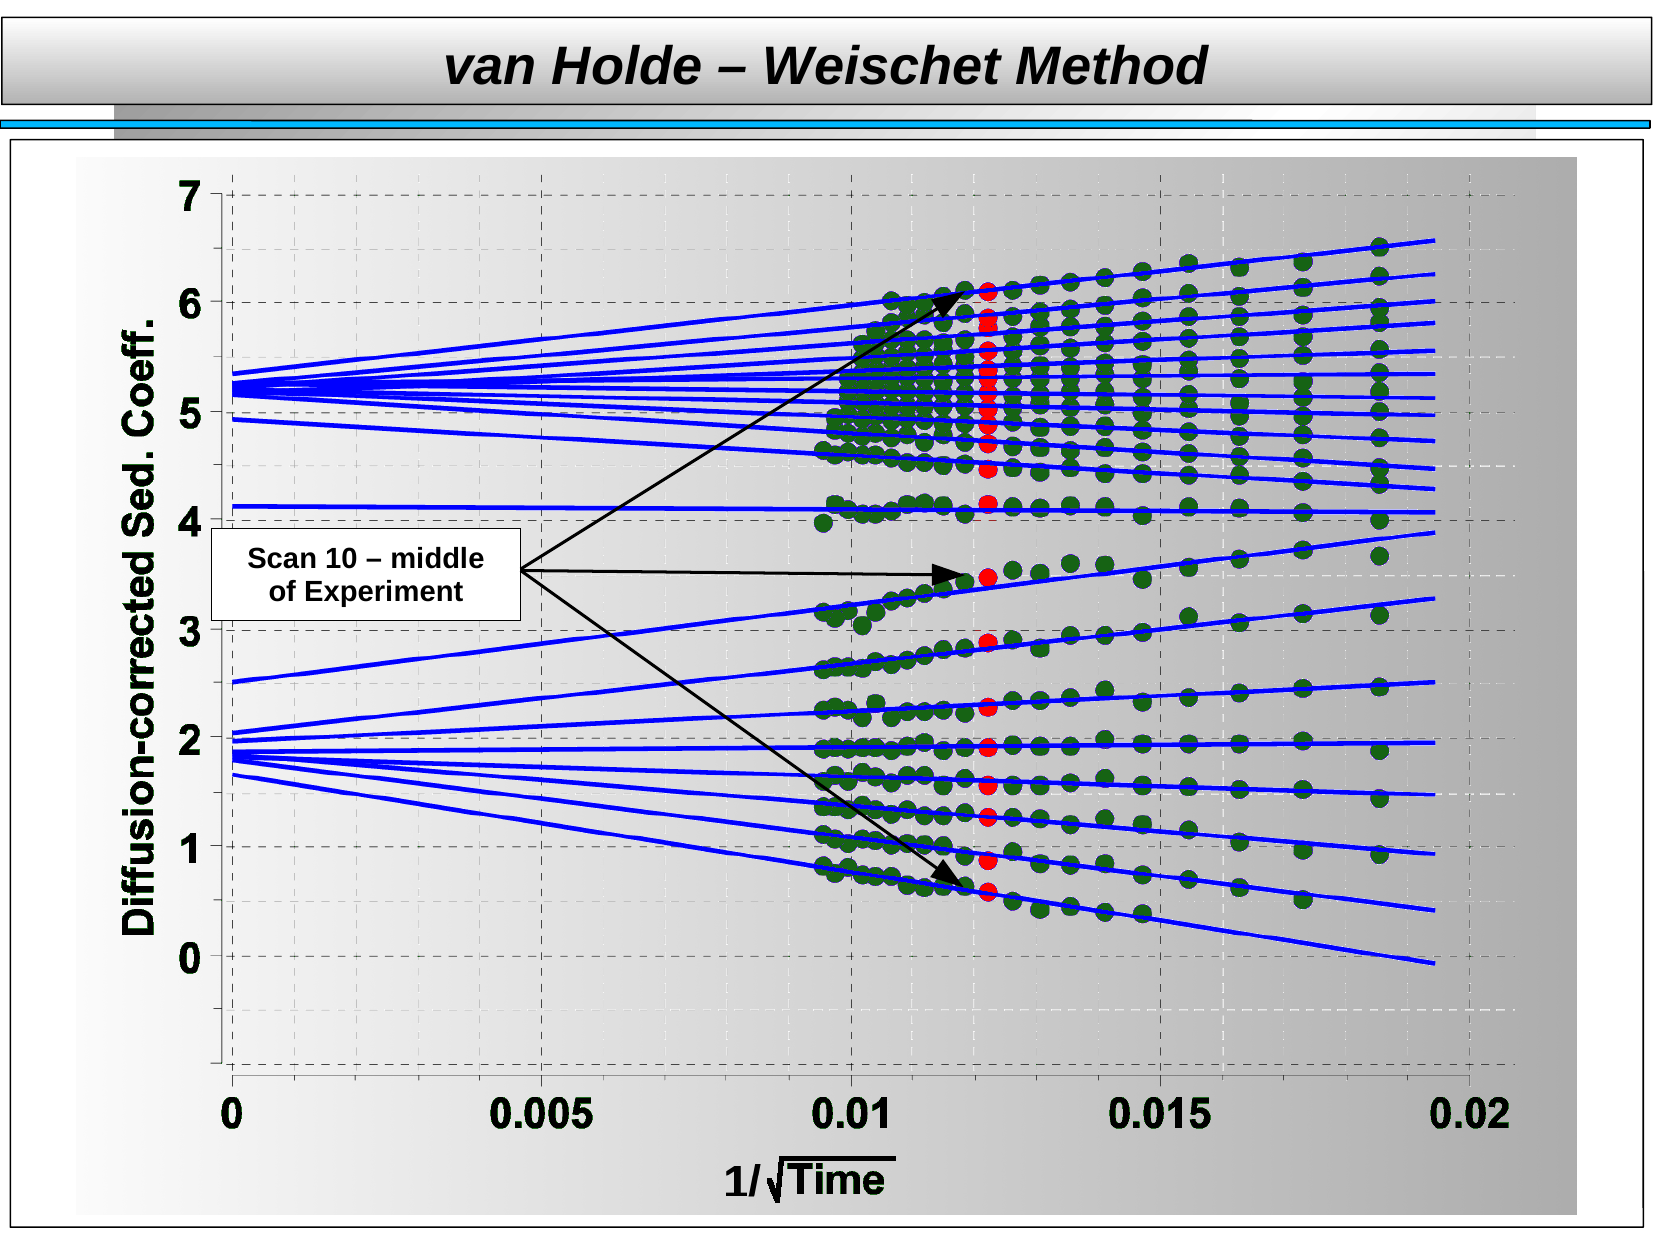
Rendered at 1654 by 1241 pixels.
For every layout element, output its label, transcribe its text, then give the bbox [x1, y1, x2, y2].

text_box [0, 120, 1651, 129]
picture [76, 157, 1577, 1216]
text_box [10, 139, 1644, 1228]
text_box van Holde – Weischet Method [1, 17, 1652, 105]
text_box Scan 10 – middle of Experiment [211, 528, 521, 621]
